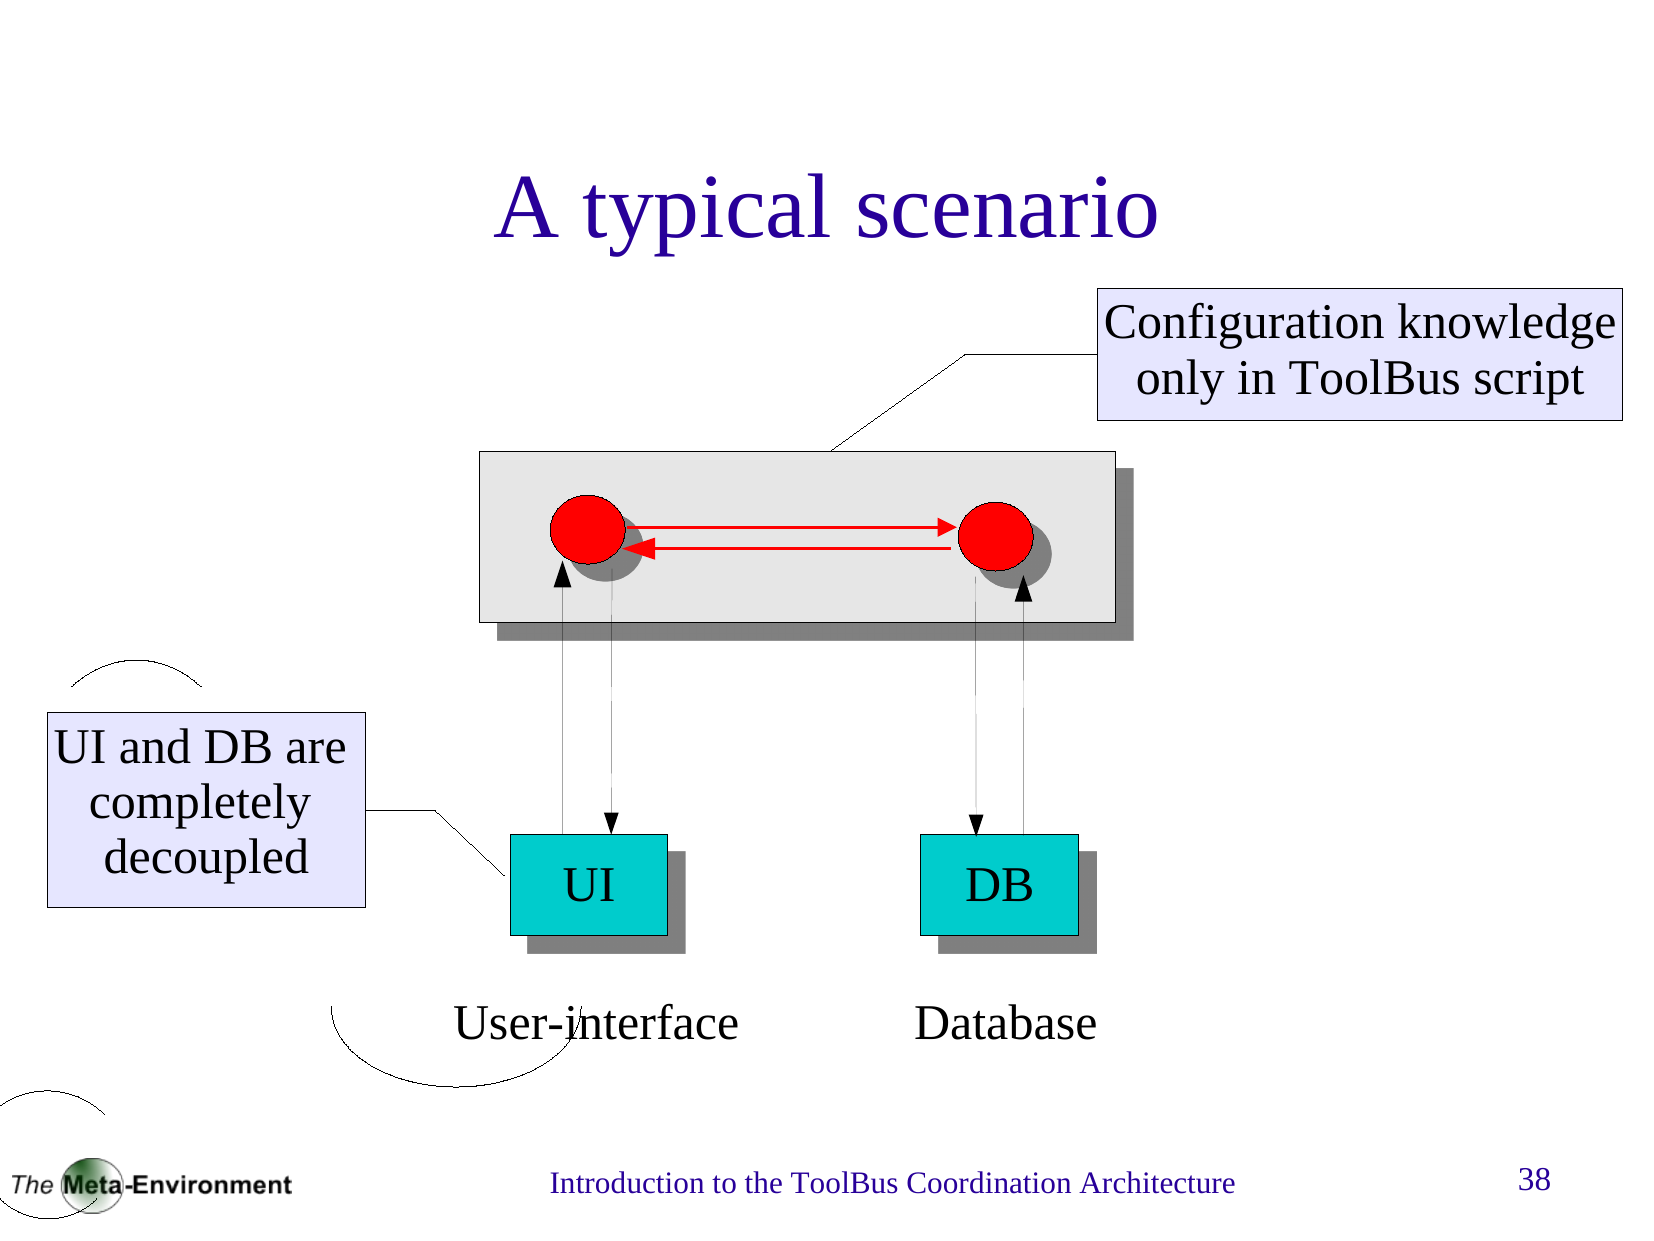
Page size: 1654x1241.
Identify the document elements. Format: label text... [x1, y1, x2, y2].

text_box User-interface [453, 995, 740, 1056]
text_box Database [914, 994, 1098, 1056]
text_box UI [510, 834, 668, 936]
picture [12, 1158, 292, 1214]
title A typical scenario [121, 102, 1534, 311]
text_box DB [920, 834, 1079, 936]
text_box Configuration knowledge only in ToolBus script [1097, 288, 1623, 421]
text_box [479, 451, 1116, 623]
text_box UI and DB are completely decoupled [47, 712, 366, 908]
